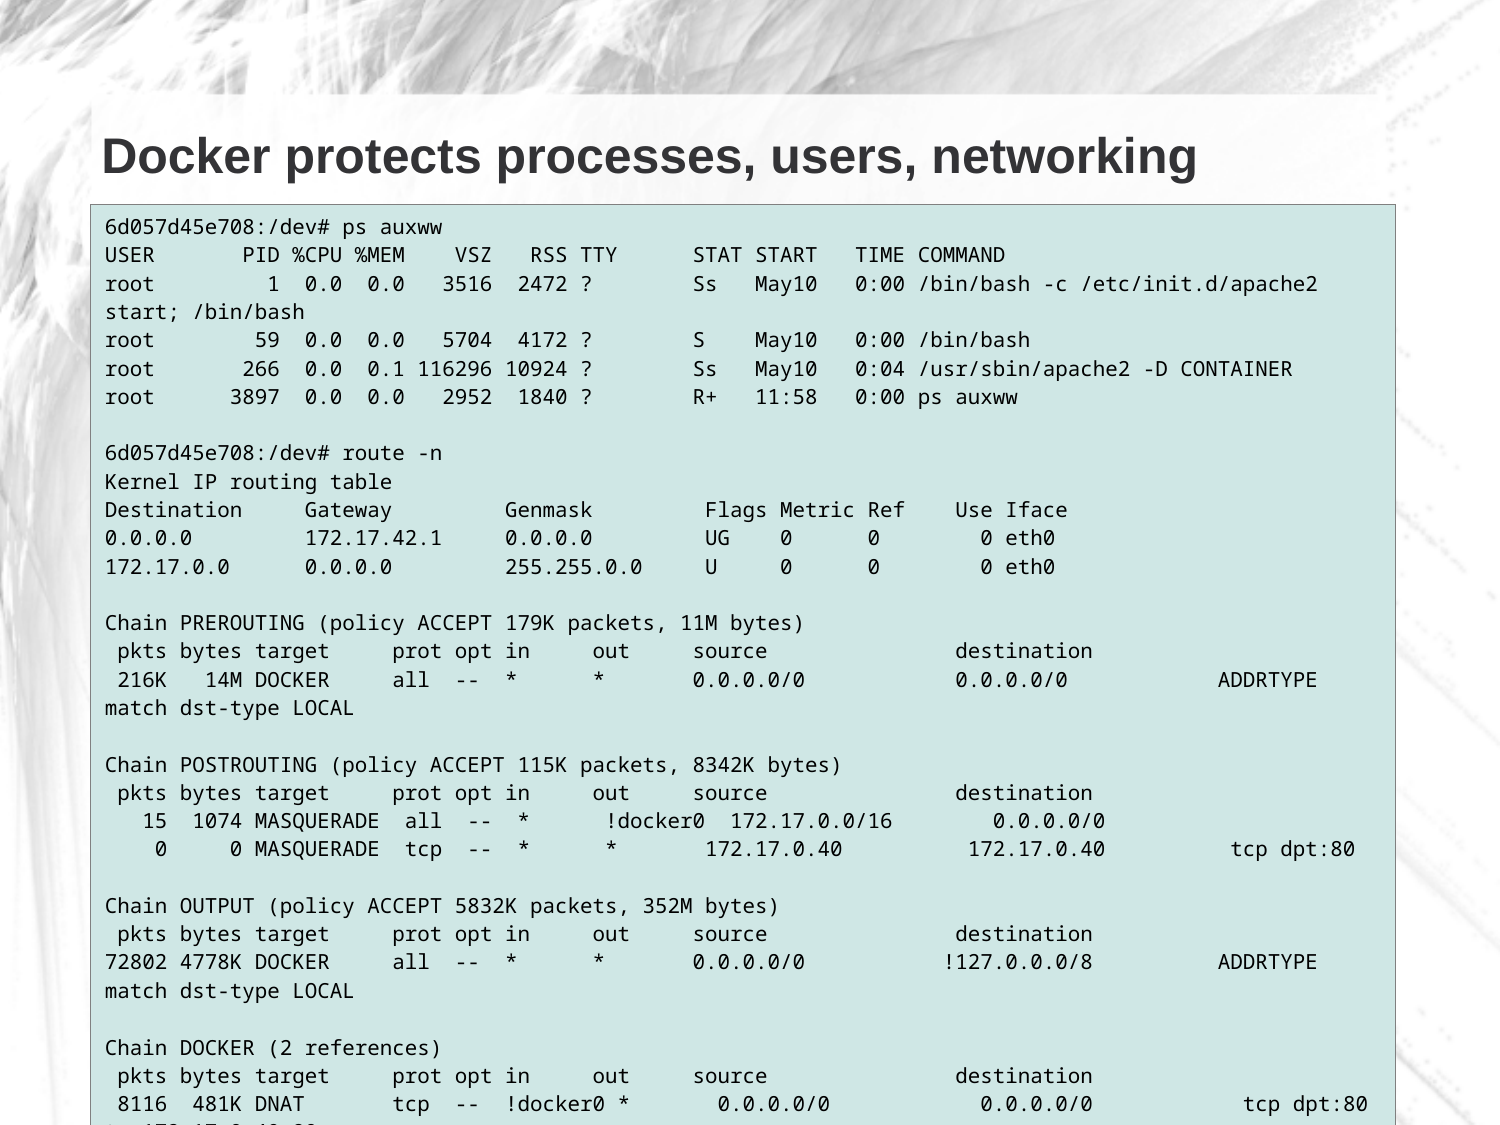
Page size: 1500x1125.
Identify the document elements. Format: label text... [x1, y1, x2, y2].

text_box 6d057d45e708:/dev# ps auxww USER PID %CPU %MEM VSZ RSS TTY STAT START TIME COMMAND root 1 0.0 0.0 3516 2472 ? Ss May10 0:00 /bin/bash -c /etc/init.d/apache2 start; /bin/bash root 59 0.0 0.0 5704 4172 ? S May10 0:00 /bin/bash root 266 0.0 0.1 116296 10924 ? Ss May10 0:04 /usr/sbin/apache2 -D CONTAINER root 3897 0.0 0.0 2952 1840 ? R+ 11:58 0:00 ps auxww 6d057d45e708:/dev# route -n Kernel IP routing table Destination Gateway Genmask Flags Metric Ref Use Iface 0.0.0.0 172.17.42.1 0.0.0.0 UG 0 0 0 eth0 172.17.0.0 0.0.0.0 255.255.0.0 U 0 0 0 eth0 Chain PREROUTING (policy ACCEPT 179K packets, 11M bytes) pkts bytes target prot opt in out source destination 216K 14M DOCKER all -- * * 0.0.0.0/0 0.0.0.0/0 ADDRTYPE match dst-type LOCAL Chain POSTROUTING (policy ACCEPT 115K packets, 8342K bytes) pkts bytes target prot opt in out source destination 15 1074 MASQUERADE all -- * !docker0 172.17.0.0/16 0.0.0.0/0 0 0 MASQUERADE tcp -- * * 172.17.0.40 172.17.0.40 tcp dpt:80 Chain OUTPUT (policy ACCEPT 5832K packets, 352M bytes) pkts bytes target prot opt in out source destination 72802 4778K DOCKER all -- * * 0.0.0.0/0 !127.0.0.0/8 ADDRTYPE match dst-type LOCAL Chain DOCKER (2 references) pkts bytes target prot opt in out source destination 8116 481K DNAT tcp -- !docker0 * 0.0.0.0/0 0.0.0.0/0 tcp dpt:80 to:172.17.0.40:80 [90, 204, 1396, 1021]
picture [0, 0, 1500, 1125]
title Docker protects processes, users, networking [61, 108, 1412, 205]
